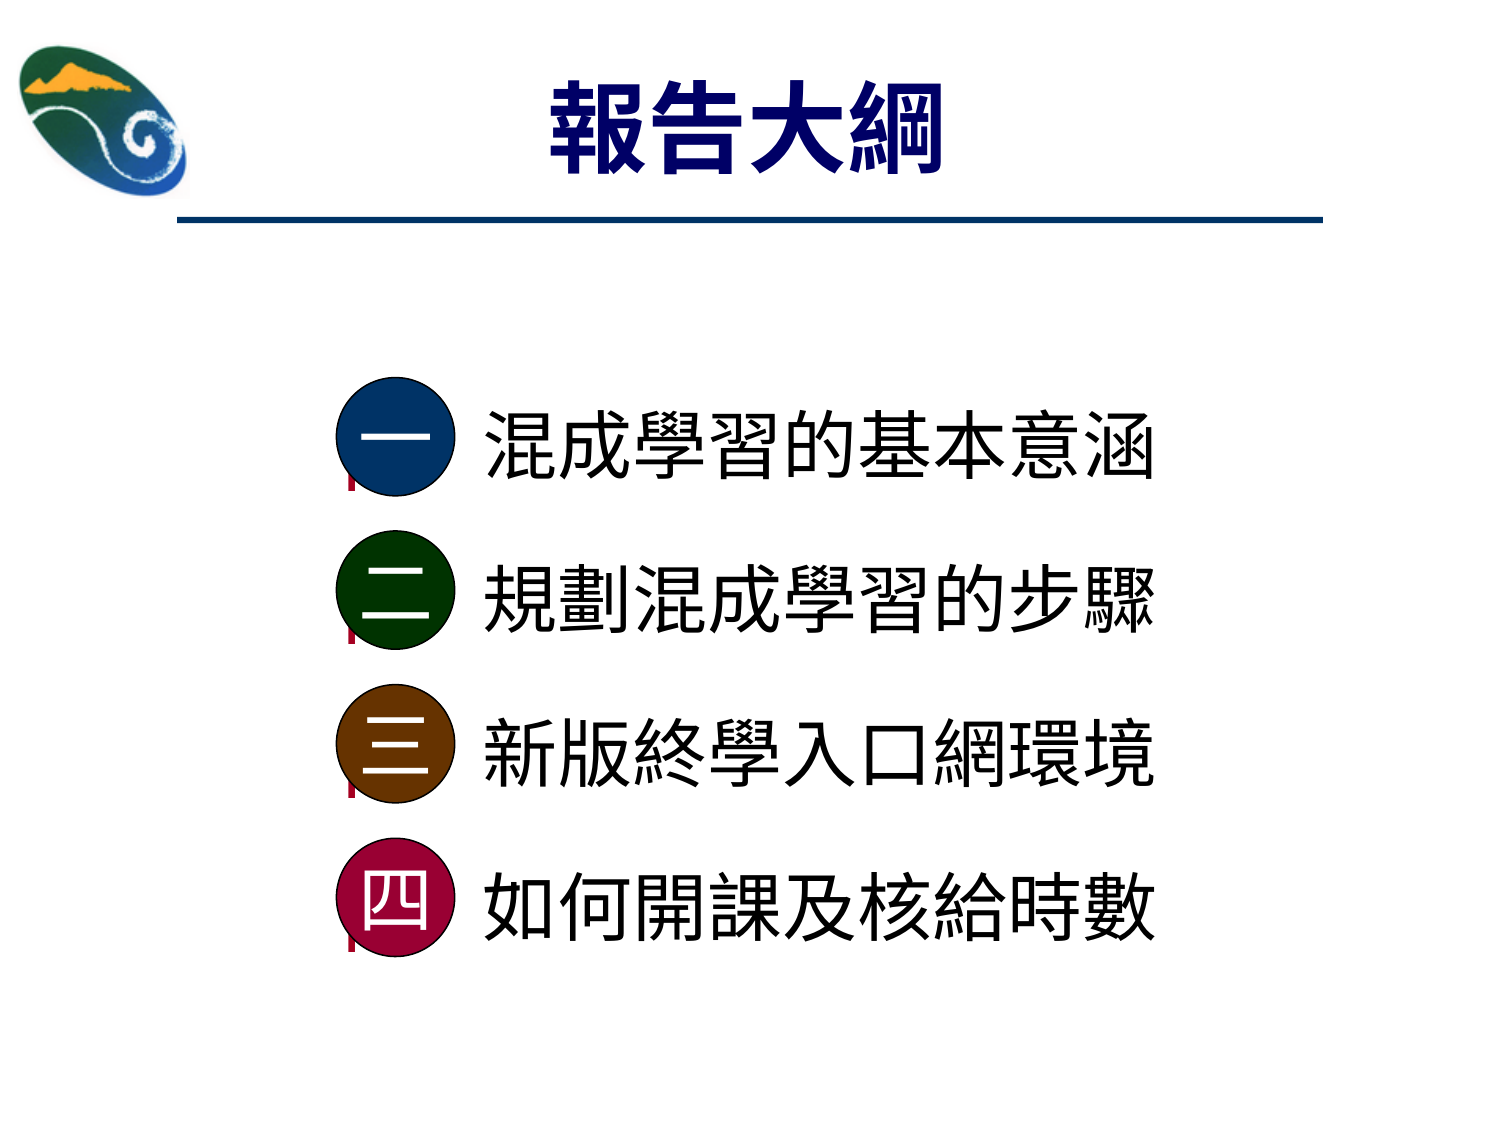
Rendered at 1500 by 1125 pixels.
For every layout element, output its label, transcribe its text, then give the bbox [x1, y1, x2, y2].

picture [17, 42, 190, 199]
text_box 三 [336, 684, 455, 803]
text_box 混成學習的基本意涵 規劃混成學習的步驟 新版終學入口網環境 如何開課及核給時數 [159, 373, 1341, 957]
text_box 報告大綱 [190, 55, 1385, 196]
text_box 一 [336, 377, 455, 496]
text_box 二 [336, 530, 455, 650]
text_box 四 [336, 838, 455, 957]
